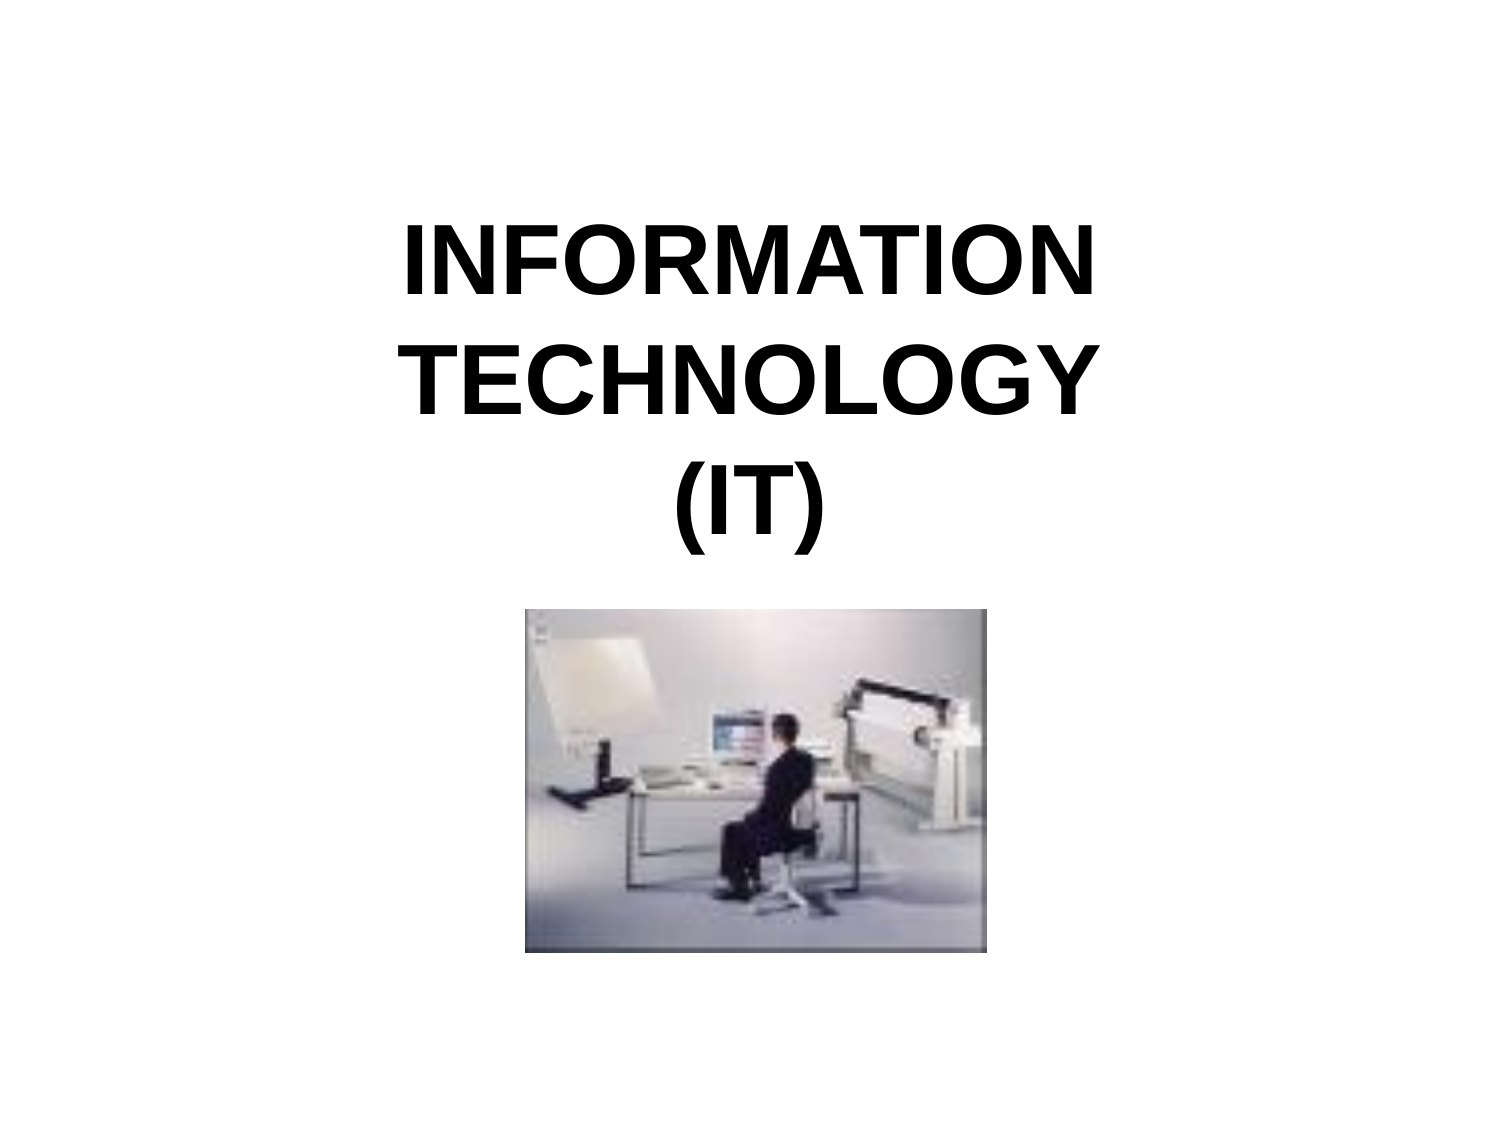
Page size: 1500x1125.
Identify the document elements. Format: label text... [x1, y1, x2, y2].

title INFORMATION TECHNOLOGY (IT)‏ [112, 187, 1388, 563]
picture [525, 609, 987, 953]
